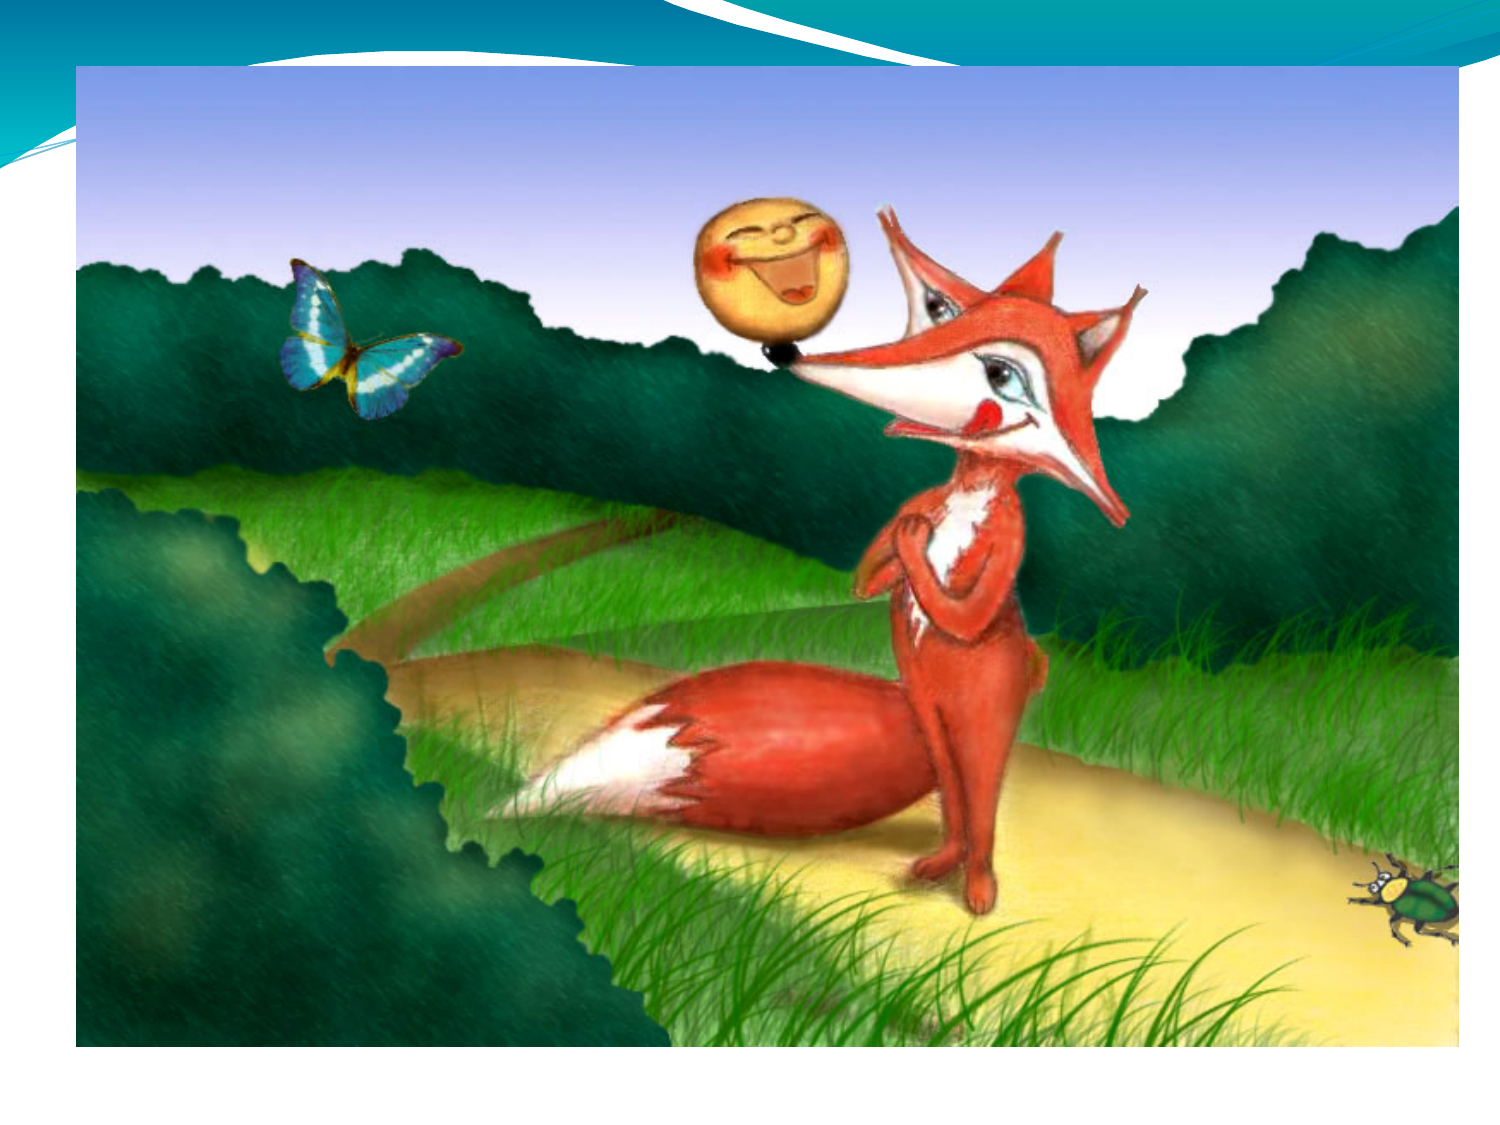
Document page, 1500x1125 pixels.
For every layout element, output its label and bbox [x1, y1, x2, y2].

picture [76, 66, 1459, 1047]
